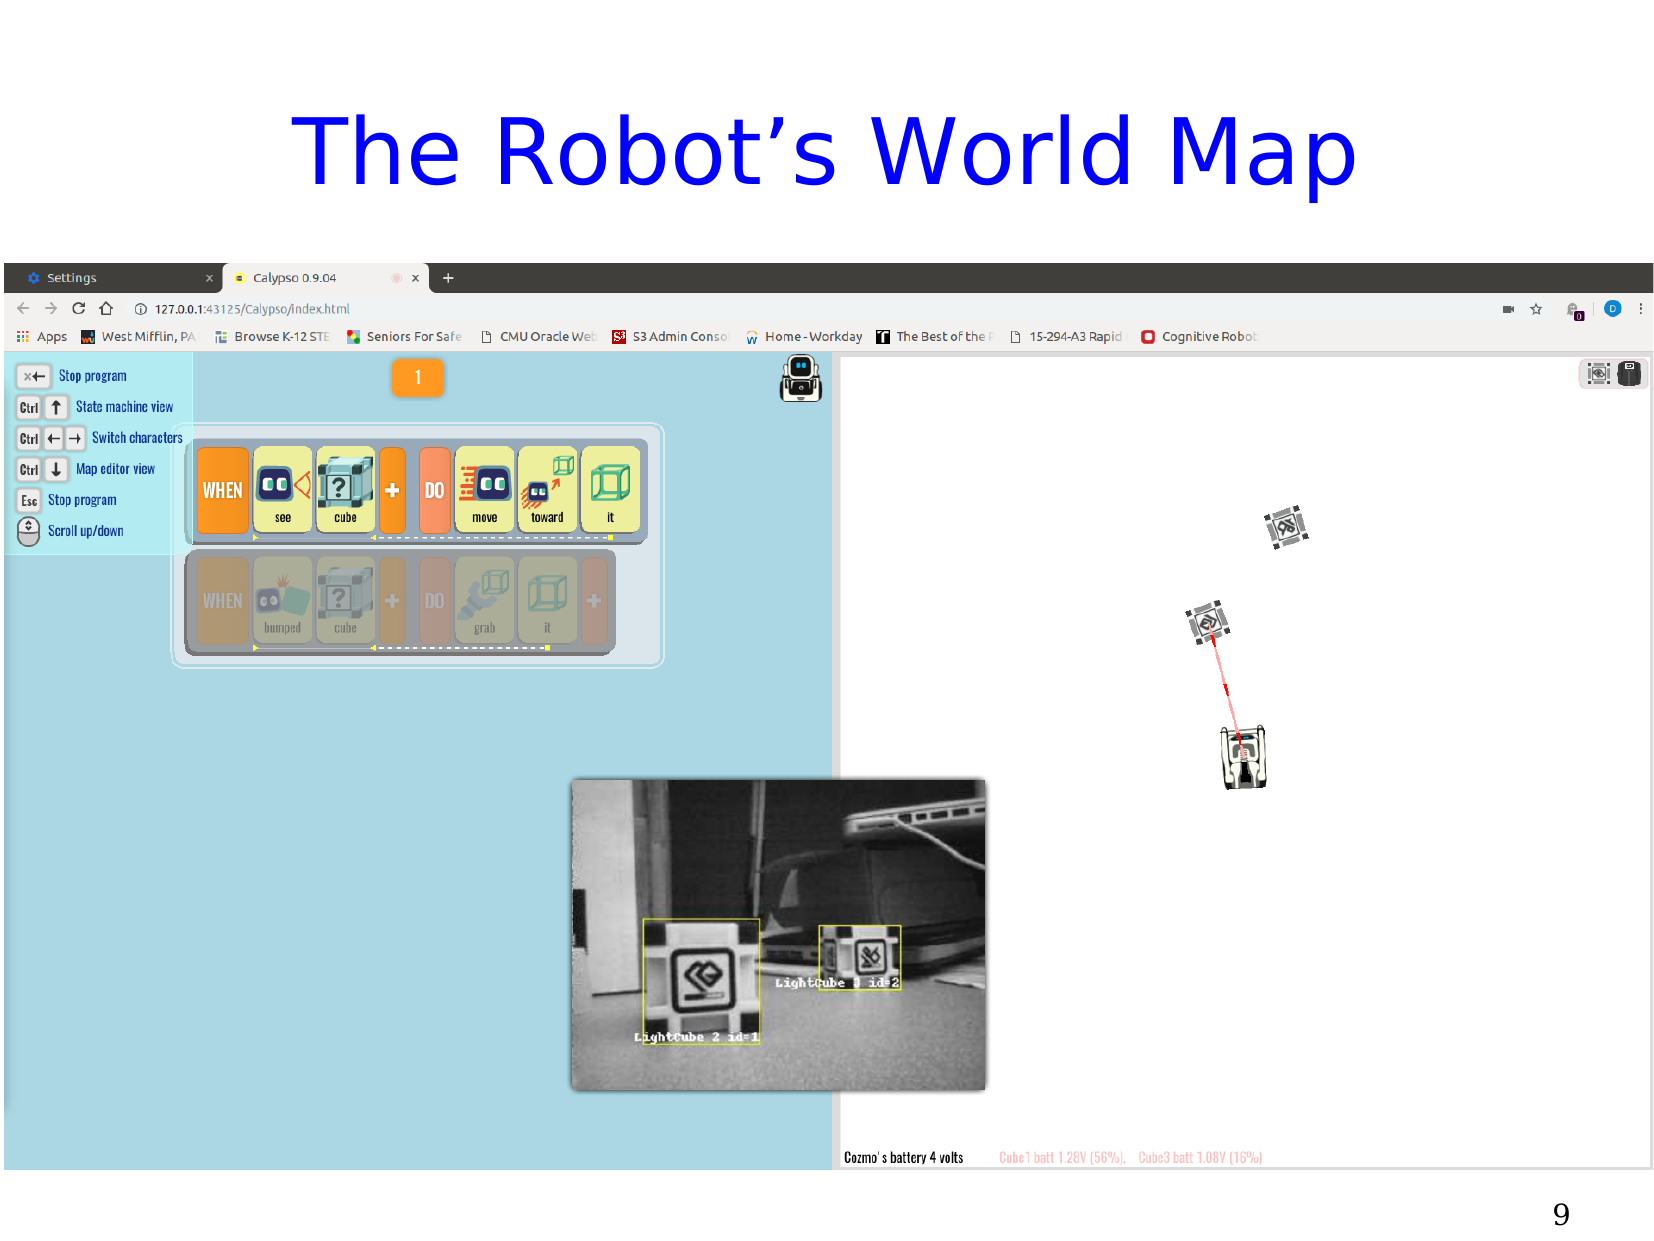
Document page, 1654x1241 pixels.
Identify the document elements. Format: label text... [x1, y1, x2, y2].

title The Robot’s World Map [82, 49, 1571, 257]
picture [4, 263, 1654, 1170]
